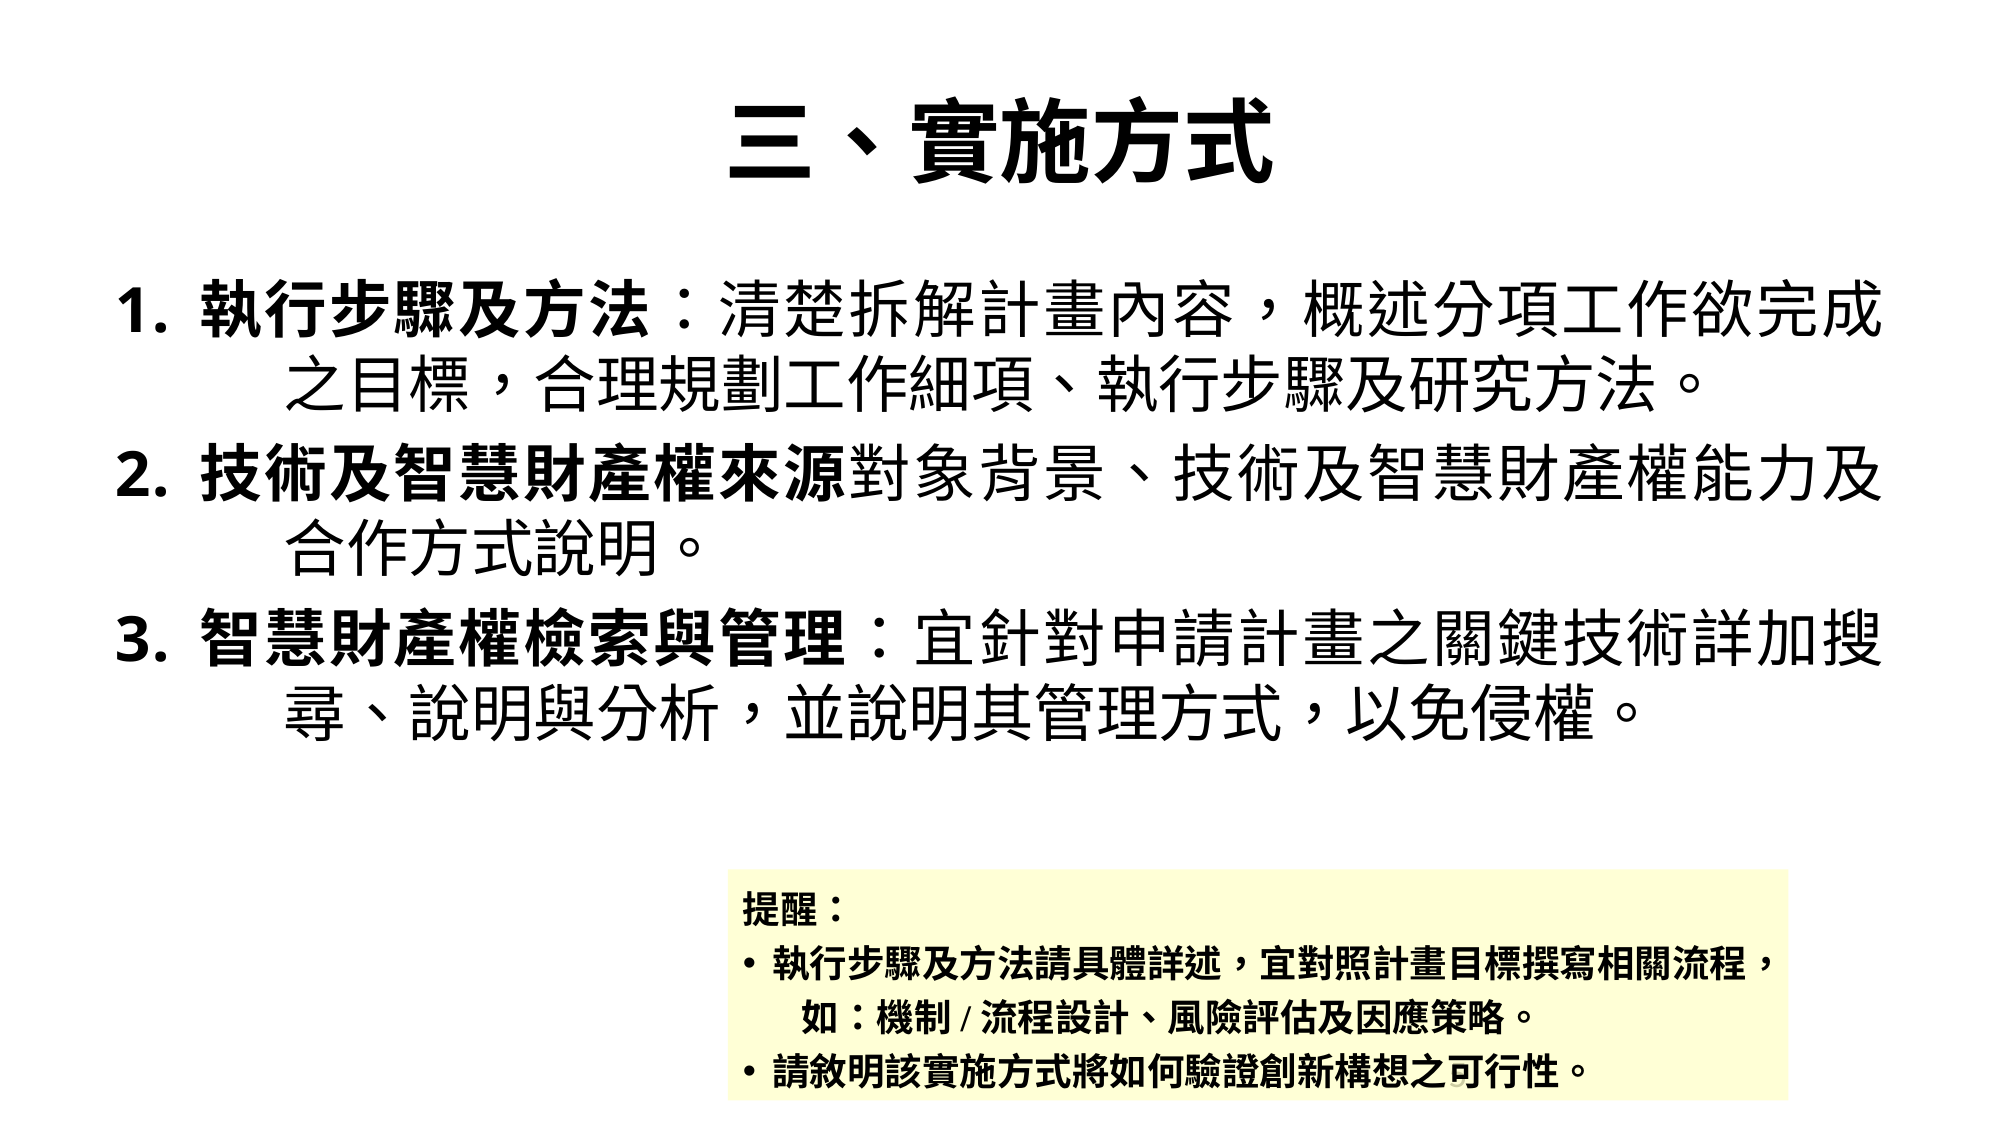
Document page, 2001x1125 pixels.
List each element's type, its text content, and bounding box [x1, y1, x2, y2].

title 三、實施方式 [99, 45, 1900, 233]
text_box 提醒： 執行步驟及方法請具體詳述，宜對照計畫目標撰寫相關流程，如：機制/流程設計、風險評估及因應策略。 請敘明該實施方式將如何驗證創新構想之可行性。 [728, 869, 1788, 1100]
list 執行步驟及方法：清楚拆解計畫內容，概述分項工作欲完成之目標，合理規劃工作細項、執行步驟及研究方法。 技術及智慧財產權來源對象背景、技術及智慧財產權能力及合作方式說明。 智慧財產權檢索與管理：宜針對申請計畫之關鍵技術詳加搜尋、說明與分析，並說明其管理方式，以免侵權。 [233, 276, 1789, 963]
text_box 5 [1433, 1042, 1900, 1103]
